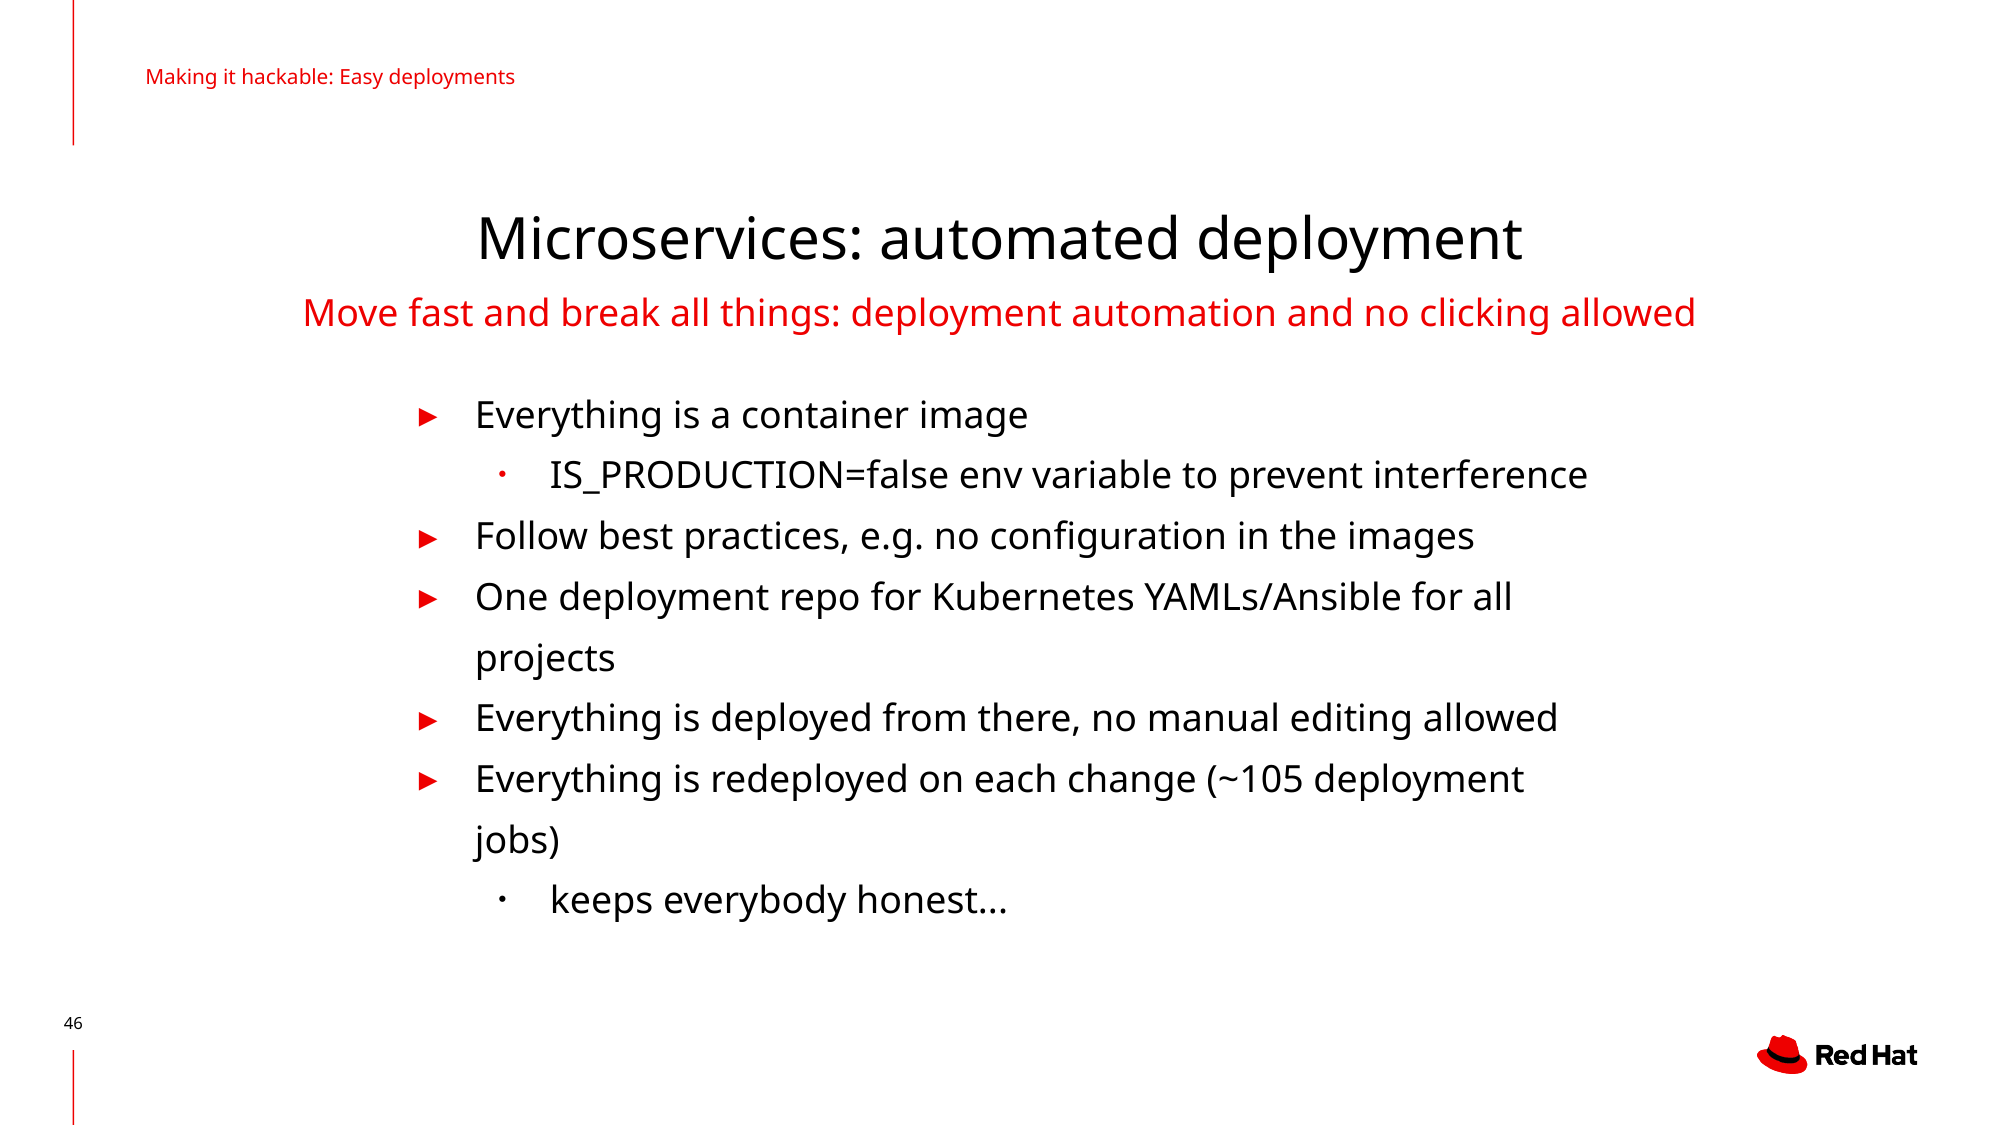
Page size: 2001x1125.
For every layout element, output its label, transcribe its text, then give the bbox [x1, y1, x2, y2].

subtitle Move fast and break all things: deployment automation and no clicking allowed [145, 271, 1855, 320]
slide_number <number> [13, 1012, 134, 1036]
list Everything is a container image IS_PRODUCTION=false env variable to prevent interference Follow best practices, e.g. no configuration in the images One deployment repo for Kubernetes YAMLs/Ansible for all projects Everything is deployed from there, no manual editing allowed Everything is redeployed on each change (~105 deployment jobs) keeps everybody honest... [399, 375, 1600, 975]
subtitle Making it hackable: Easy deployments [73, 9, 919, 143]
picture [1757, 1035, 1918, 1074]
title Microservices: automated deployment [145, 180, 1855, 271]
